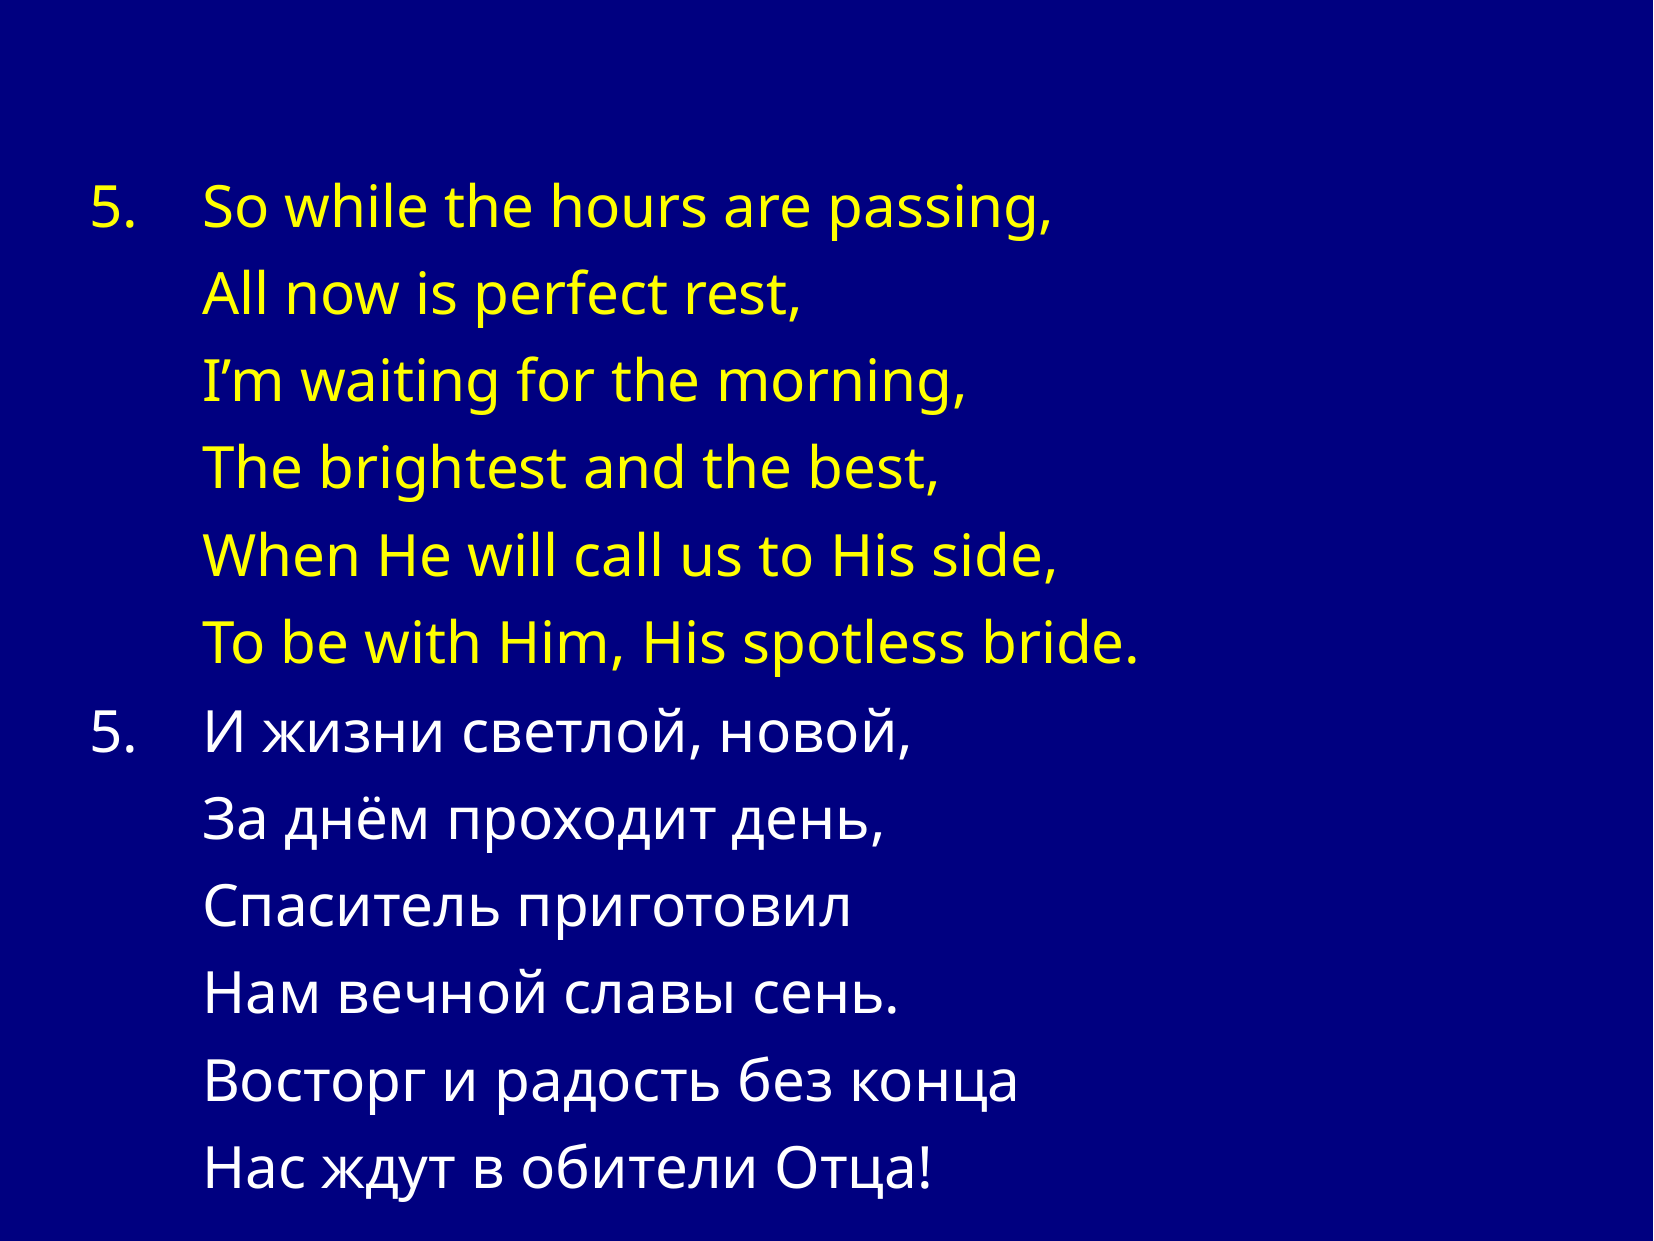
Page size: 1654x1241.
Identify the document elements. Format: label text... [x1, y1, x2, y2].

text_box 5. И жизни светлой, новой, За днём проходит день, Спаситель приготовил Нам вечной славы сень. Восторг и радость без конца Нас ждут в обители Отца! [75, 675, 1576, 1163]
text_box 5. So while the hours are passing, All now is perfect rest, I’m waiting for the morning, The brightest and the best, When He will call us to His side, To be with Him, His spotless bride. [75, 150, 1576, 638]
